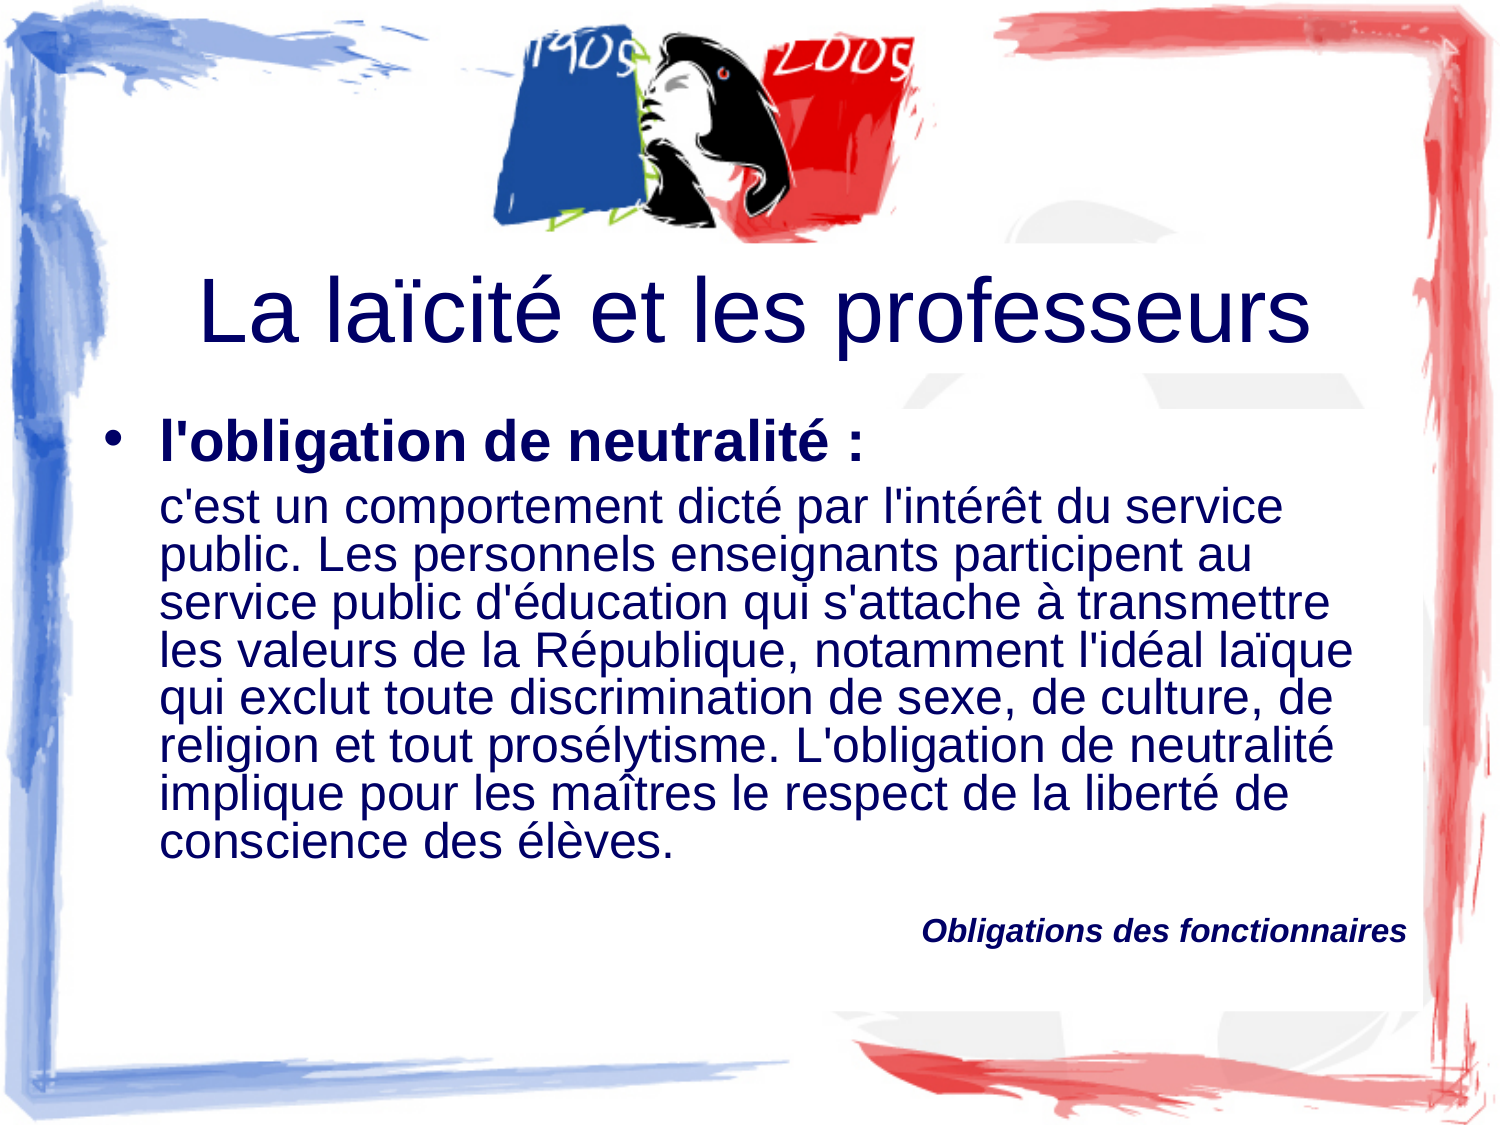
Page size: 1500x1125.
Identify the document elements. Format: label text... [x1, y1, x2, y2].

title La laïcité et les professeurs [135, 243, 1376, 374]
list l'obligation de neutralité : c'est un comportement dicté par l'intérêt du service public. Les personnels enseignants participent au service public d'éducation qui s'attache à transmettre les valeurs de la République, notamment l'idéal laïque qui exclut toute discrimination de sexe, de culture, de religion et tout prosélytisme. L'obligation de neutralité implique pour les maîtres le respect de la liberté de conscience des élèves. Obligations des fonctionnaires [88, 408, 1424, 1012]
picture [0, 0, 1500, 1125]
